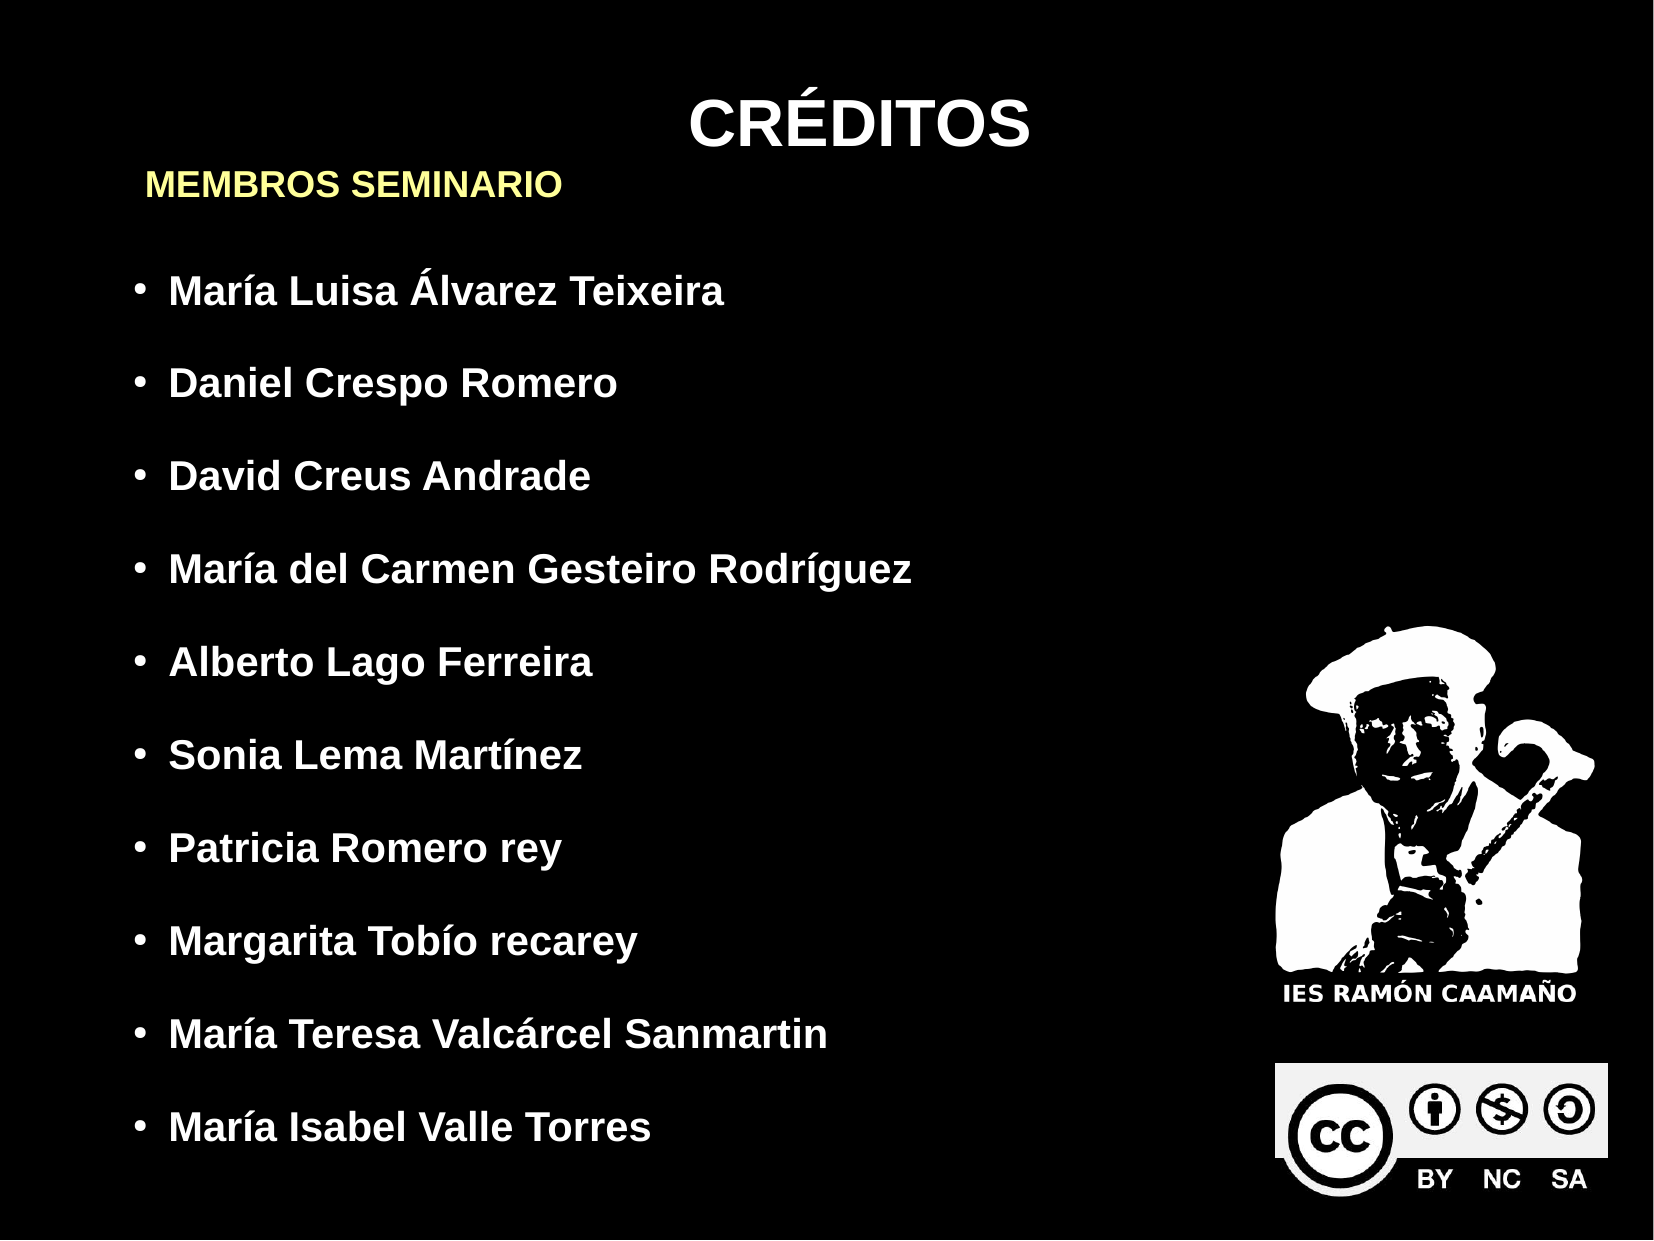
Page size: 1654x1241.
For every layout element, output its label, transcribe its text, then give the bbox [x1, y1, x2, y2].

picture [1275, 625, 1595, 1002]
text_box María Luisa Álvarez Teixeira Daniel Crespo Romero David Creus Andrade María del Carmen Gesteiro Rodríguez Alberto Lago Ferreira Sonia Lema Martínez Patricia Romero rey Margarita Tobío recarey María Teresa Valcárcel Sanmartin María Isabel Valle Torres [118, 259, 1430, 1158]
text_box MEMBROS SEMINARIO [129, 155, 579, 213]
text_box CRÉDITOS [673, 78, 1047, 168]
picture [1275, 1063, 1608, 1205]
